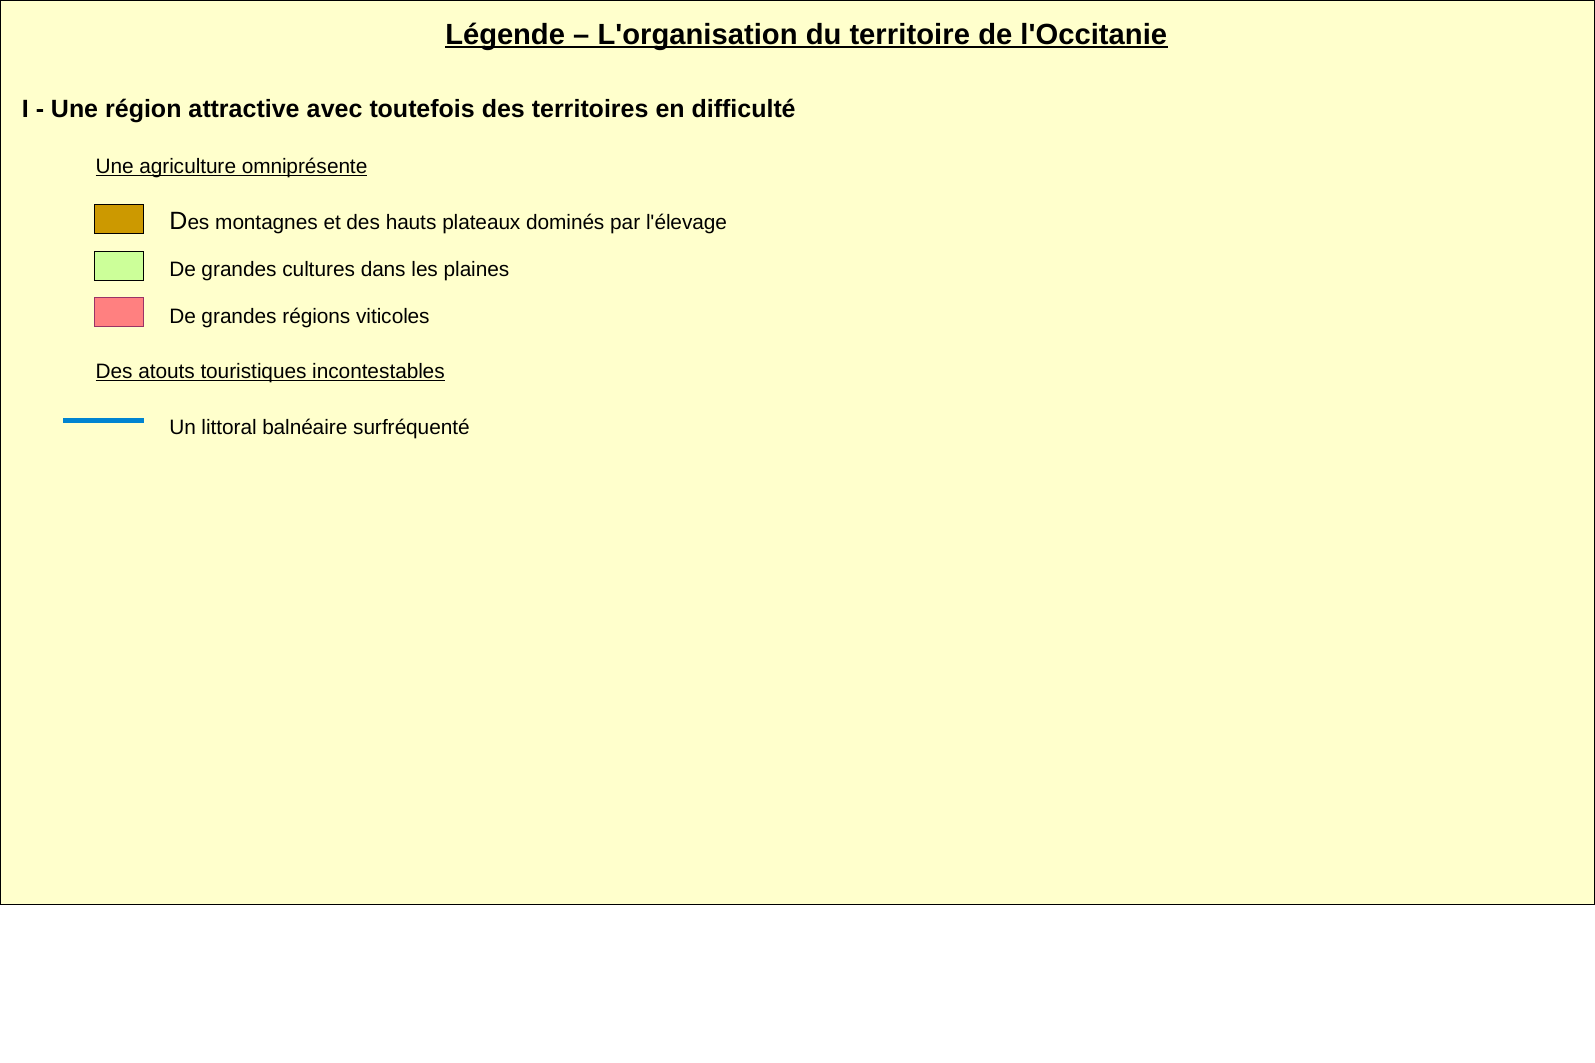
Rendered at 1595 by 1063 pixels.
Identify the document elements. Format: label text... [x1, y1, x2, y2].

text_box [94, 297, 144, 327]
text_box [0, 0, 1595, 905]
text_box [94, 204, 144, 234]
text_box [94, 251, 144, 281]
text_box I - Une région attractive avec toutefois des territoires en difficulté Une agriculture omniprésente Des montagnes et des hauts plateaux dominés par l'élevage De grandes cultures dans les plaines De grandes régions viticoles Des atouts touristiques incontestables Un littoral balnéaire surfréquenté [7, 87, 843, 934]
text_box Légende – L'organisation du territoire de l'Occitanie [430, 10, 1212, 59]
